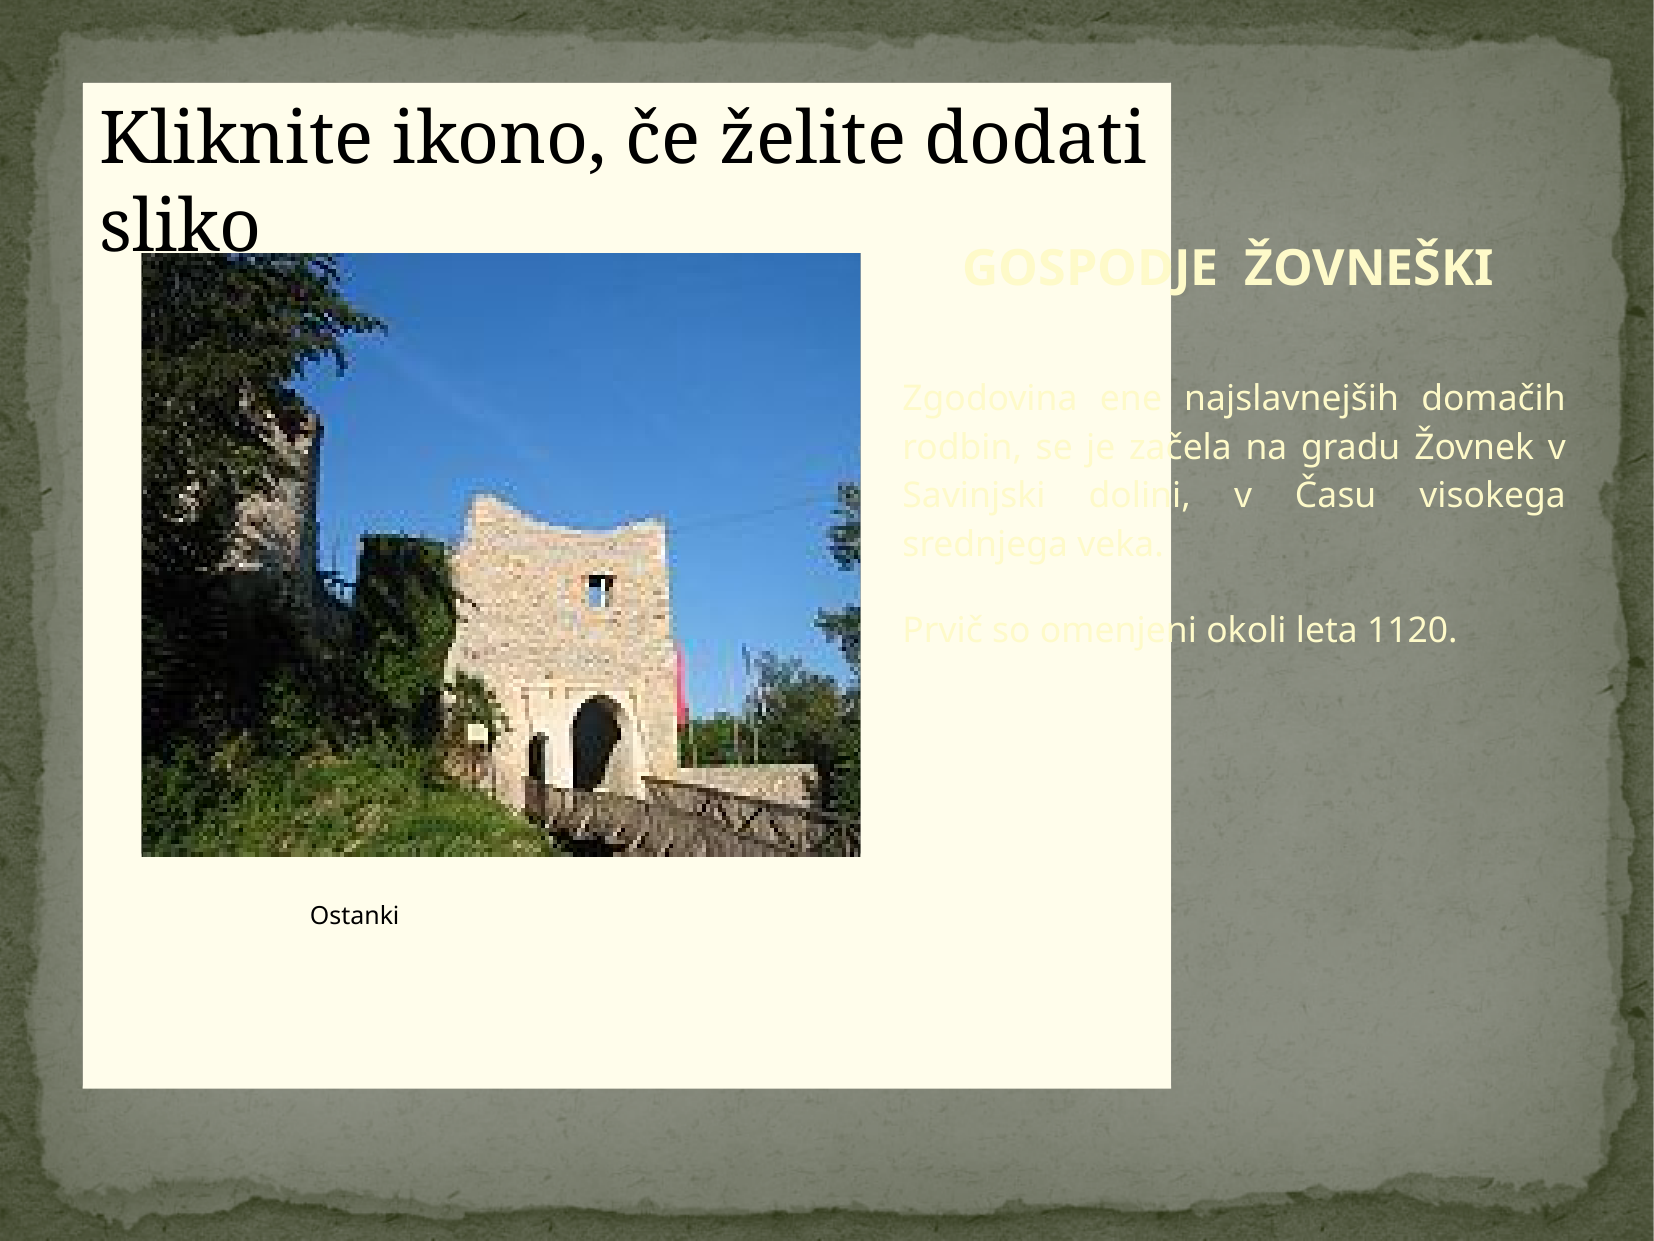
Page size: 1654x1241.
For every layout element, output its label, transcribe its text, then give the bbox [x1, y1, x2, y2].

text_box Ostanki [295, 892, 756, 937]
text_box GOSPODJE ŽOVNEŠKI [945, 159, 1512, 355]
picture [0, 0, 1654, 1241]
text_box Zgodovina ene najslavnejših domačih rodbin, se je začela na gradu Žovnek v Savinjski dolini, v Času visokega srednjega veka. Prvič so omenjeni okoli leta 1120. [885, 360, 1583, 845]
